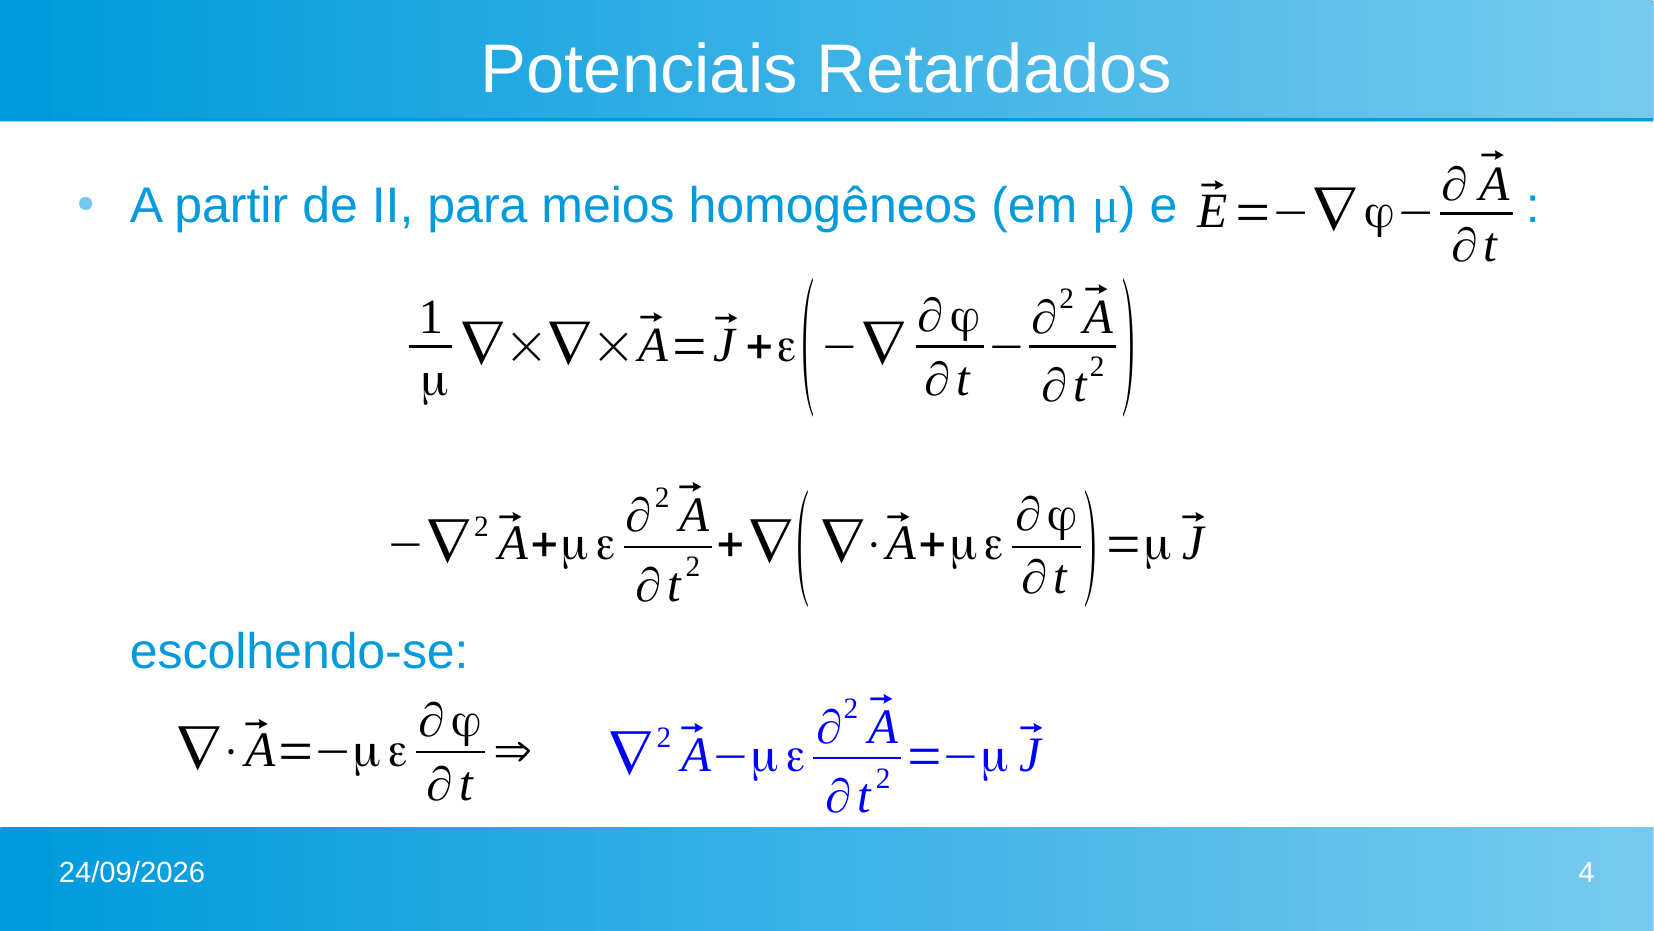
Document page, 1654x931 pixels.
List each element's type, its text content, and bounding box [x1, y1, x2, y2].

chart [401, 274, 1150, 420]
list A partir de II, para meios homogêneos (em μ) e : escolhendo-se: [59, 177, 1595, 768]
chart [170, 699, 544, 811]
chart [380, 480, 1217, 612]
chart [1188, 148, 1521, 273]
chart [603, 691, 1054, 824]
title Potenciais Retardados [59, 29, 1595, 108]
